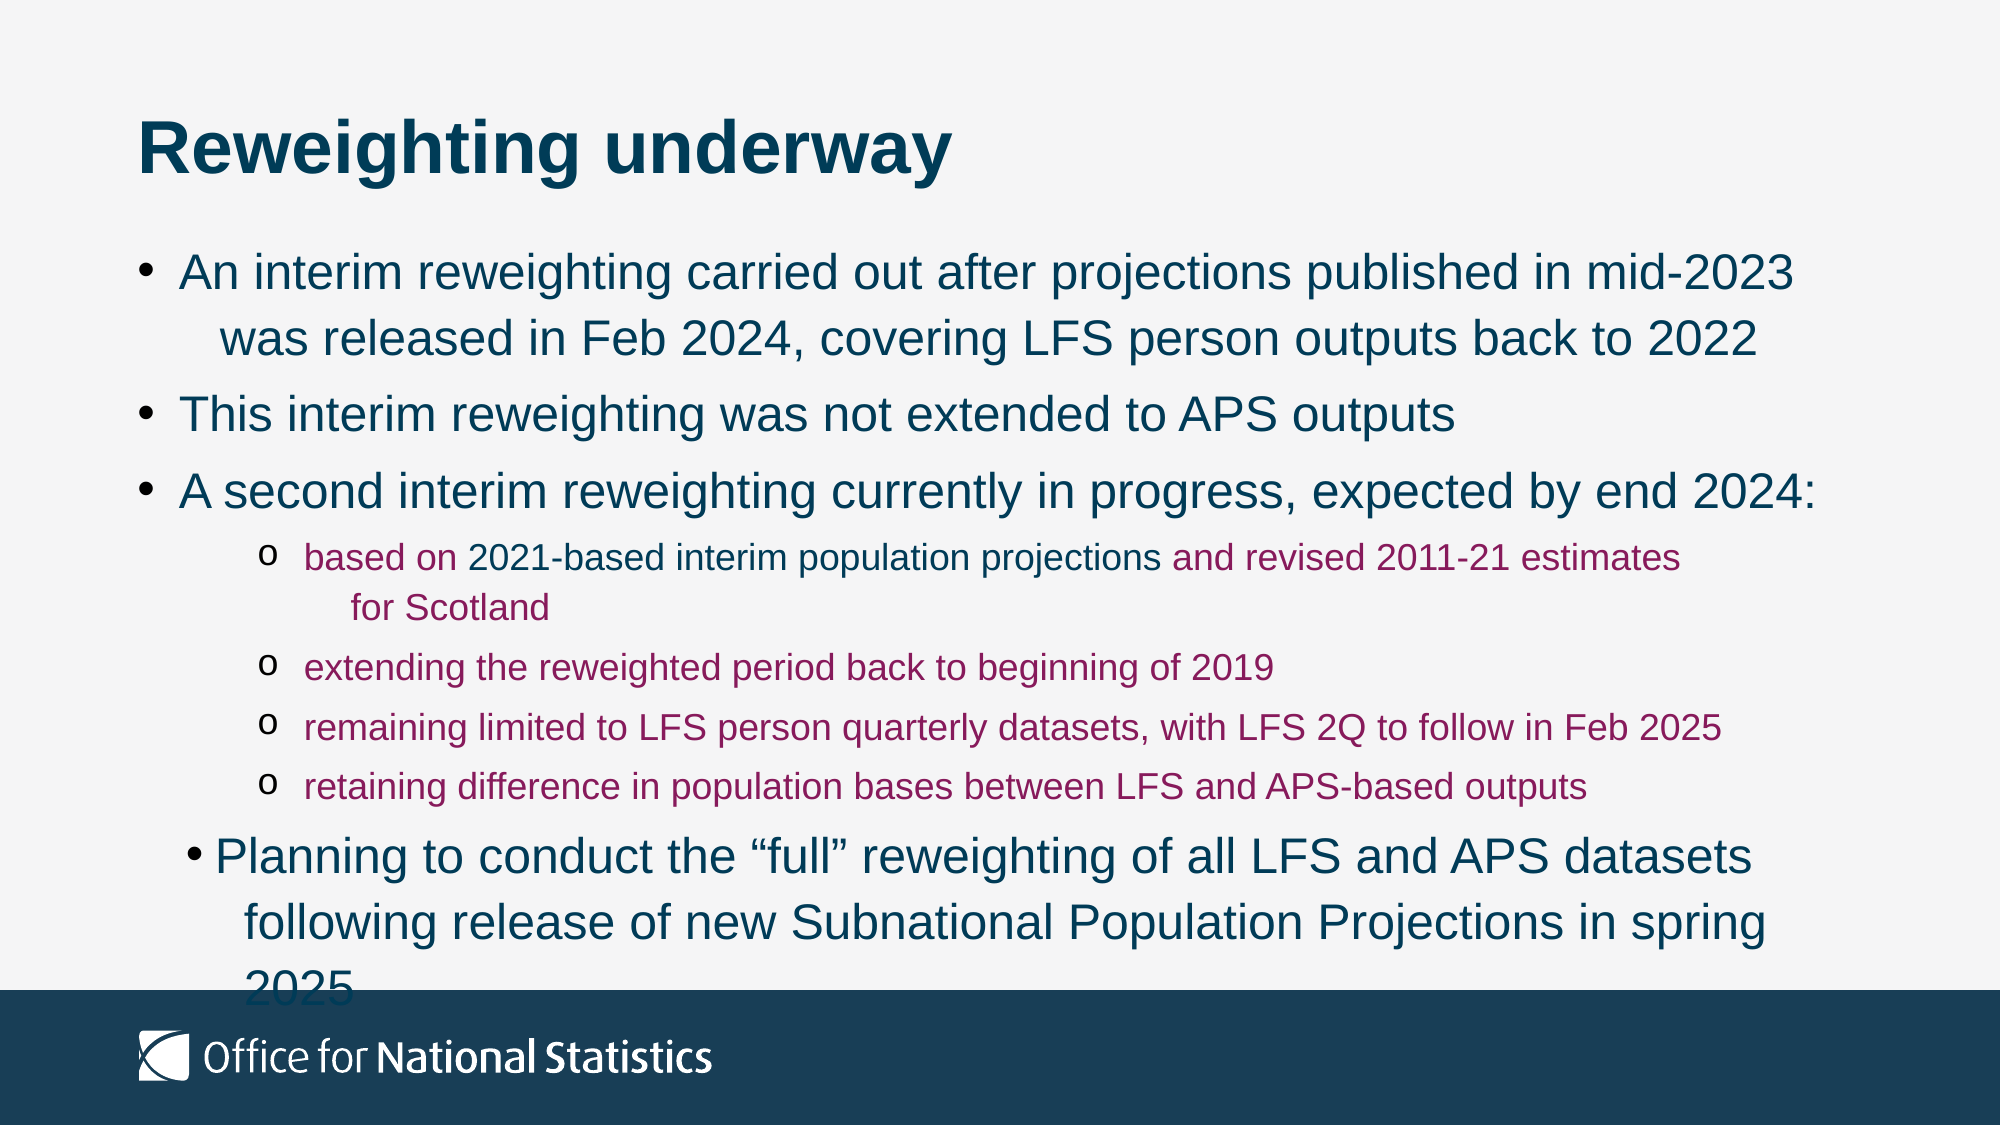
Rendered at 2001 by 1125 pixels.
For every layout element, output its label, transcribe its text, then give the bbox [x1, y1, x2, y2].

list An interim reweighting carried out after projections published in mid-2023 was released in Feb 2024, covering LFS person outputs back to 2022 This interim reweighting was not extended to APS outputs A second interim reweighting currently in progress, expected by end 2024: based on 2021-based interim population projections and revised 2011-21 estimates for Scotland extending the reweighted period back to beginning of 2019 remaining limited to LFS person quarterly datasets, with LFS 2Q to follow in Feb 2025 retaining difference in population bases between LFS and APS-based outputs Planning to conduct the “full” reweighting of all LFS and APS datasets following release of new Subnational Population Projections in spring 2025 [137, 233, 1863, 902]
title Reweighting underway [137, 105, 1863, 192]
